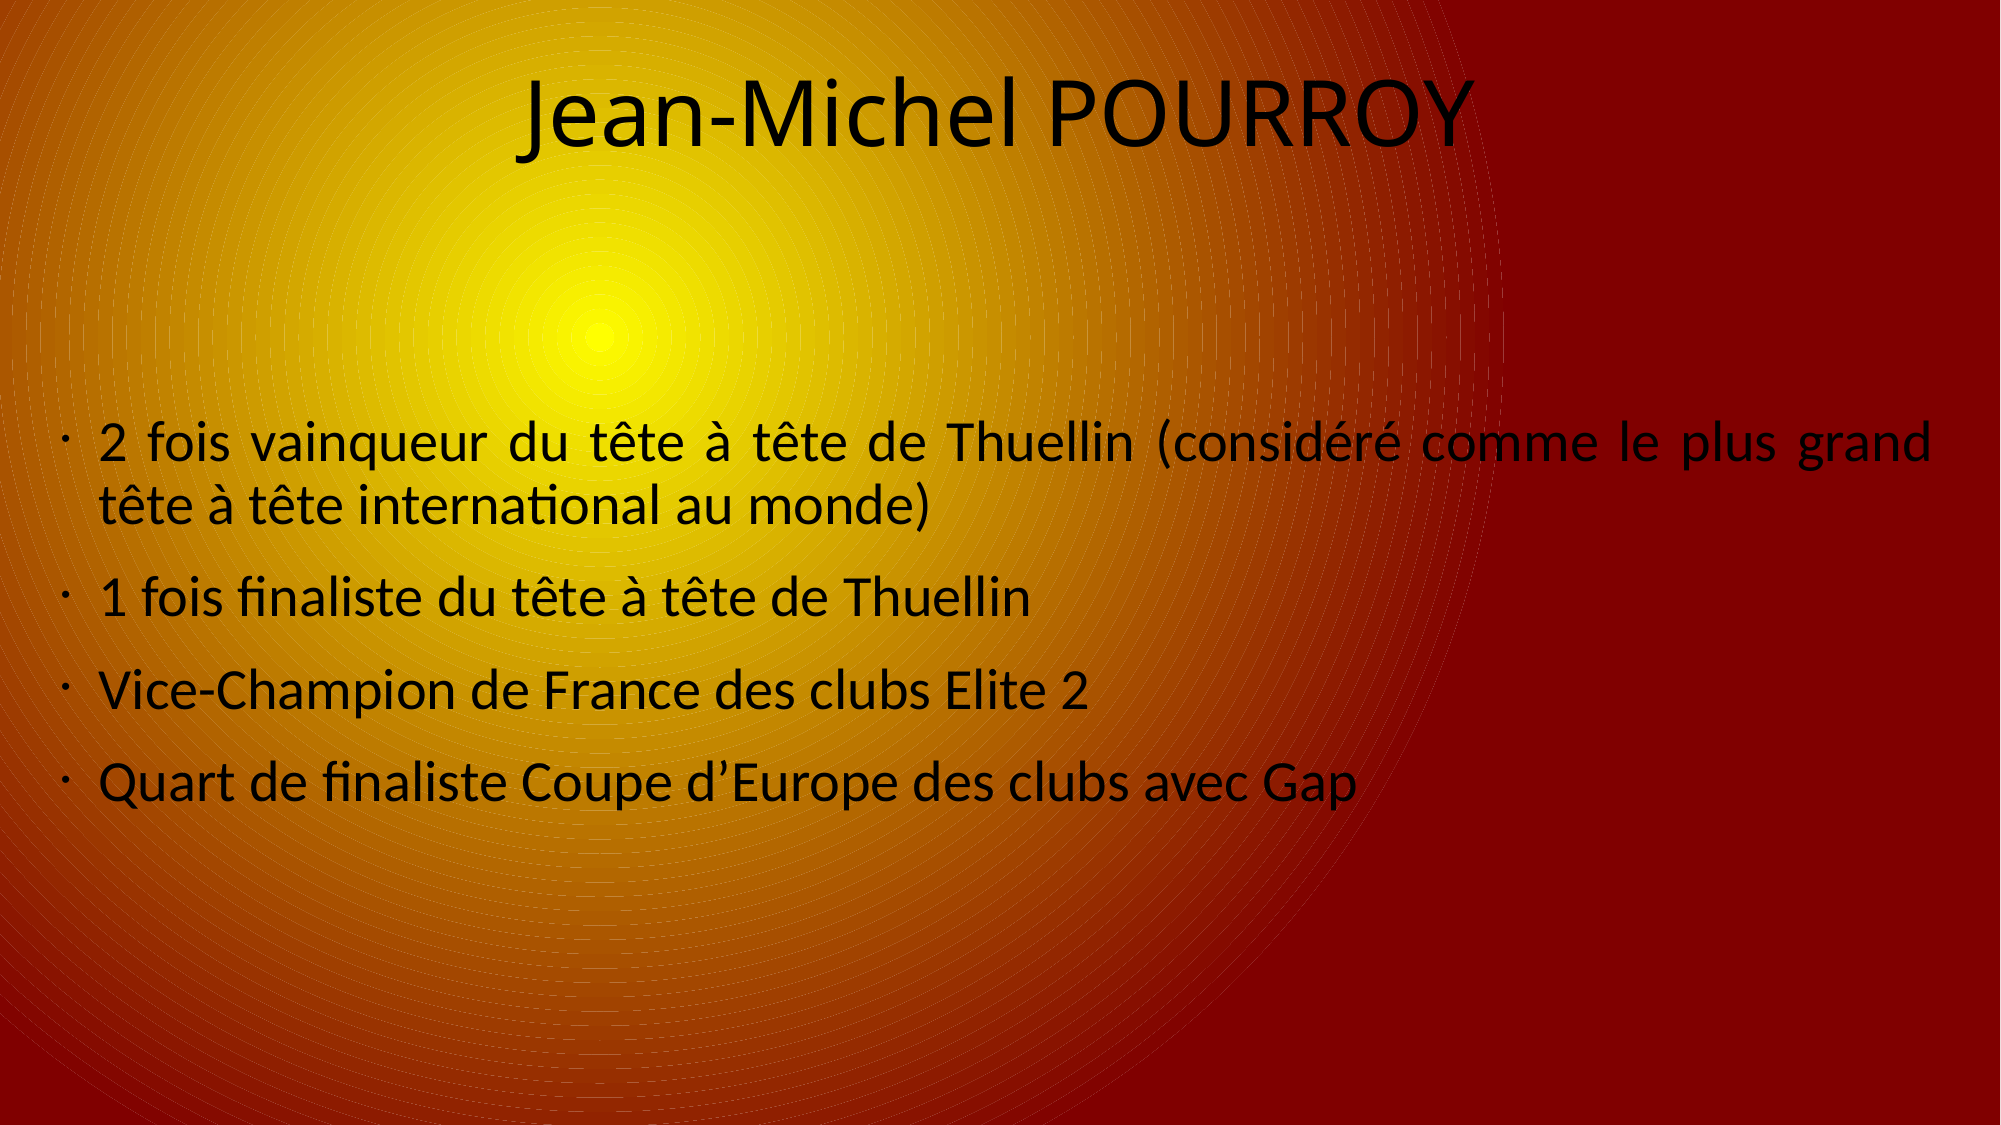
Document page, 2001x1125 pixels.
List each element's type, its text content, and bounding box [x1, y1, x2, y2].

list 2 fois vainqueur du tête à tête de Thuellin (considéré comme le plus grand tête à tête international au monde) 1 fois finaliste du tête à tête de Thuellin Vice-Champion de France des clubs Elite 2 Quart de finaliste Coupe d’Europe des clubs avec Gap [46, 403, 1949, 893]
title Jean-Michel POURROY [137, 59, 1863, 278]
